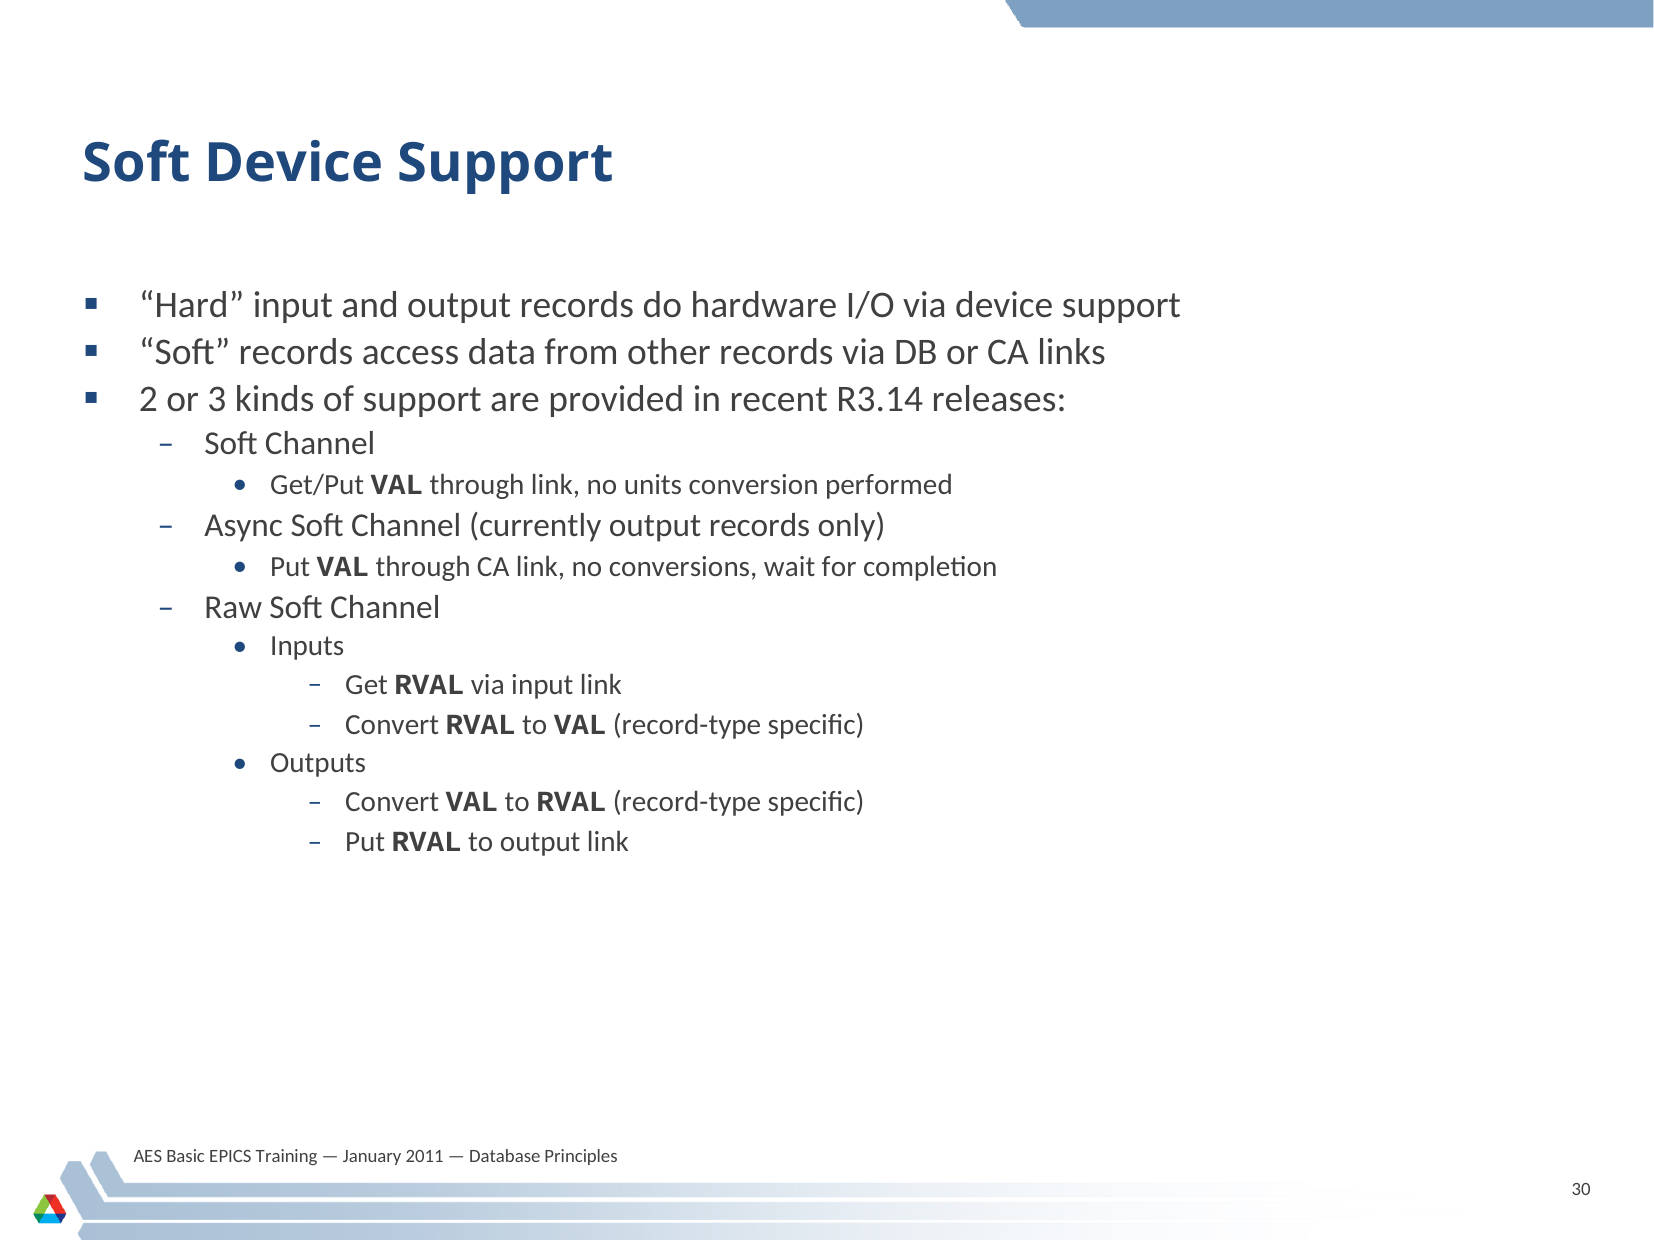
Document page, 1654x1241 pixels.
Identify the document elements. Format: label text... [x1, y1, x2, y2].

list “Hard” input and output records do hardware I/O via device support “Soft” records access data from other records via DB or CA links 2 or 3 kinds of support are provided in recent R3.14 releases: Soft Channel Get/Put VAL through link, no units conversion performed Async Soft Channel (currently output records only) Put VAL through CA link, no conversions, wait for completion Raw Soft Channel Inputs Get RVAL via input link Convert RVAL to VAL (record-type specific) Outputs Convert VAL to RVAL (record-type specific) Put RVAL to output link [82, 289, 1571, 1108]
picture [0, 0, 1654, 29]
title Soft Device Support [82, 128, 1571, 192]
picture [0, 1143, 1654, 1240]
